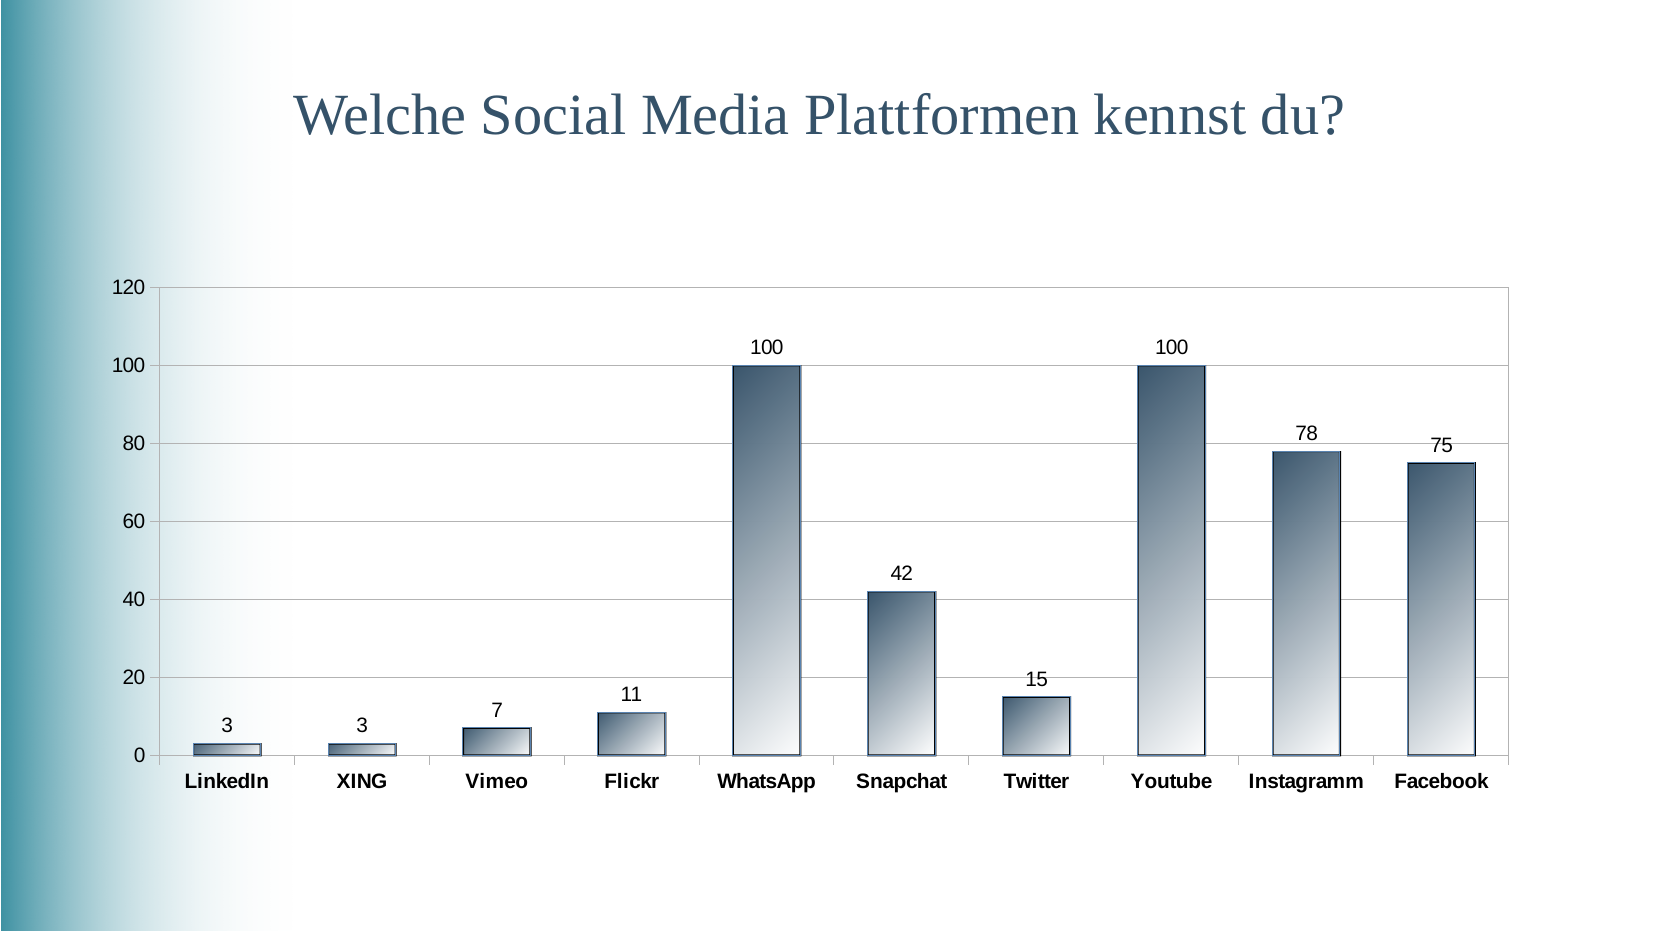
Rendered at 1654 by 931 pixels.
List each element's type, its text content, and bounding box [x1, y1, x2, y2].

title Welche Social Media Plattformen kennst du? [82, 17, 1571, 212]
picture [1, 0, 299, 931]
chart [82, 264, 1538, 805]
